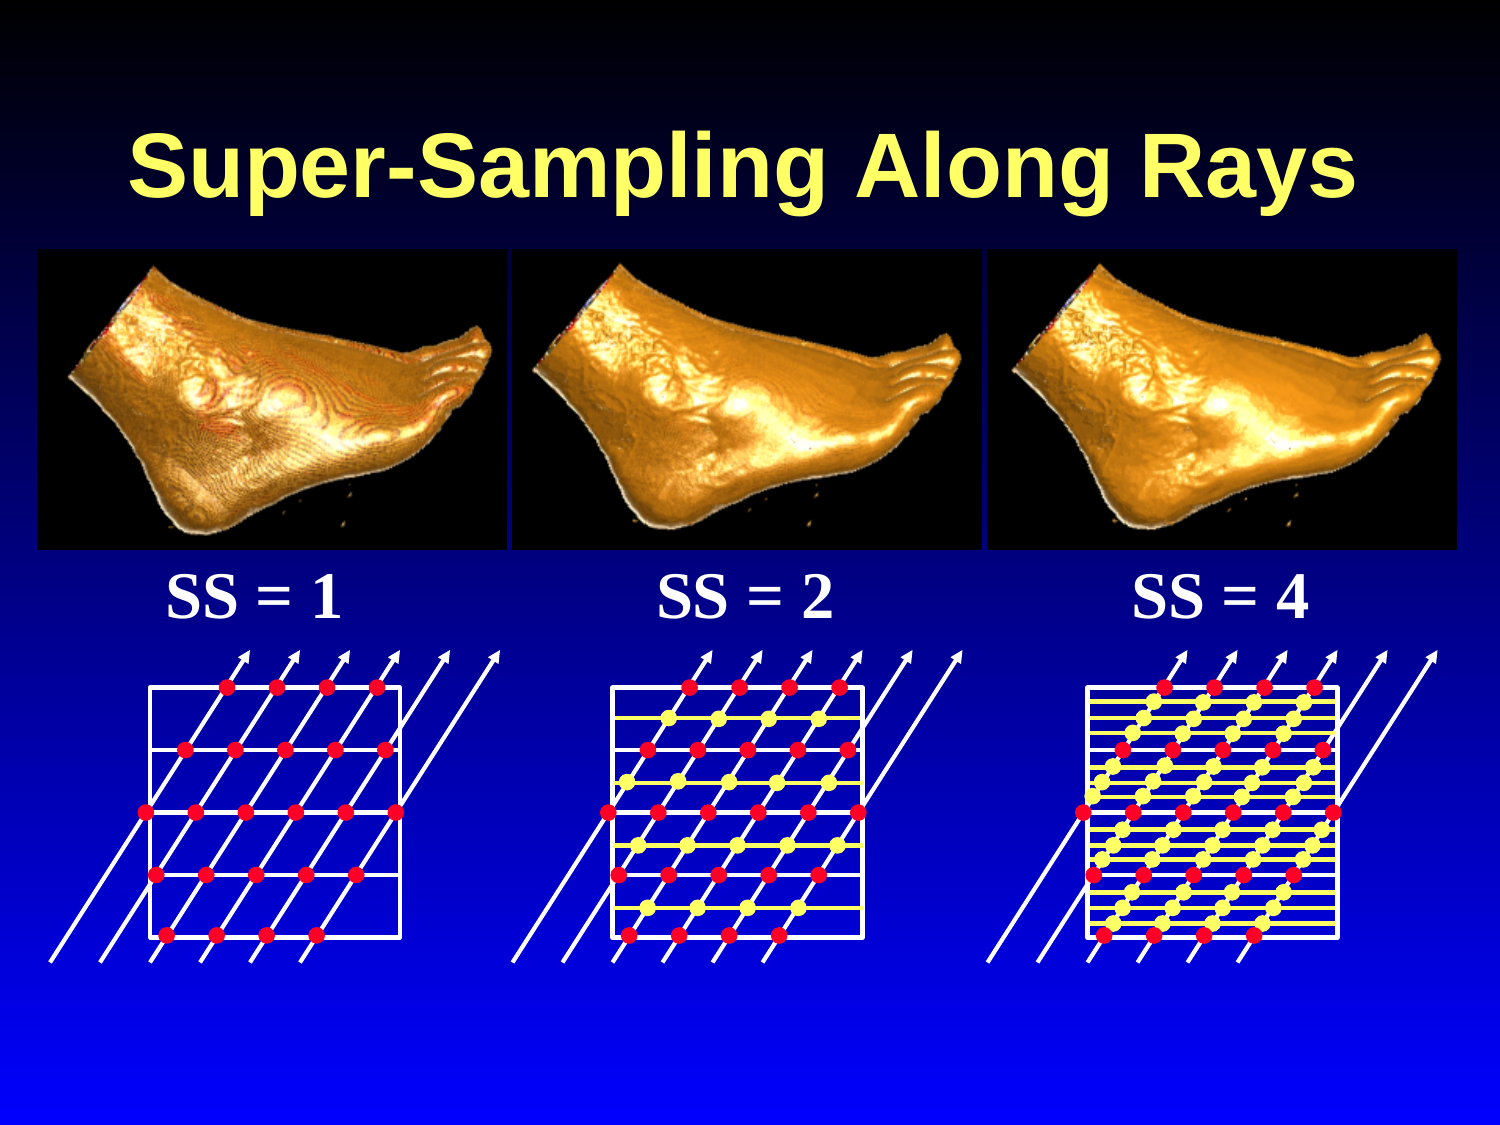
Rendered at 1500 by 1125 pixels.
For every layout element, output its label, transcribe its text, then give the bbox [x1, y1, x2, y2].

text_box [1267, 901, 1280, 915]
text_box [289, 806, 303, 819]
text_box [1266, 743, 1280, 757]
text_box [662, 711, 676, 725]
text_box [1196, 853, 1210, 866]
text_box [1216, 743, 1230, 757]
text_box [379, 743, 392, 757]
text_box [1277, 886, 1290, 899]
text_box [702, 806, 715, 819]
text_box [389, 806, 403, 819]
text_box [1146, 775, 1160, 788]
text_box [1247, 917, 1269, 942]
text_box [831, 839, 844, 852]
text_box [1095, 775, 1109, 789]
text_box [783, 681, 796, 694]
text_box [841, 743, 855, 757]
text_box [1225, 886, 1239, 899]
text_box [772, 929, 786, 942]
text_box [1158, 681, 1171, 694]
text_box [1116, 823, 1129, 836]
text_box [1237, 712, 1251, 726]
text_box [1086, 789, 1099, 803]
text_box [1107, 917, 1120, 930]
text_box [672, 929, 686, 942]
text_box [1235, 790, 1249, 804]
text_box [1097, 929, 1111, 942]
text_box [741, 901, 754, 915]
text_box [1177, 806, 1190, 819]
text_box [1187, 868, 1201, 882]
text_box [339, 806, 353, 819]
text_box [1116, 743, 1130, 757]
text_box [1116, 901, 1129, 915]
picture [512, 249, 982, 550]
text_box [160, 929, 173, 942]
picture [987, 249, 1457, 550]
text_box [1246, 853, 1260, 866]
text_box [1237, 868, 1251, 882]
text_box [602, 806, 615, 819]
text_box [1158, 759, 1172, 772]
text_box [812, 712, 826, 726]
text_box [300, 868, 313, 882]
text_box [1137, 711, 1150, 725]
text_box [733, 681, 746, 694]
text_box [200, 868, 213, 882]
text_box [731, 839, 744, 852]
text_box [1247, 696, 1261, 709]
text_box [681, 839, 694, 852]
text_box [1096, 853, 1109, 866]
text_box [1258, 681, 1271, 694]
text_box [781, 839, 794, 852]
text_box [770, 776, 784, 790]
text_box [683, 681, 696, 694]
text_box [1187, 712, 1201, 726]
text_box [1297, 776, 1311, 790]
text_box [691, 901, 704, 915]
text_box [1216, 823, 1229, 836]
text_box [1197, 917, 1219, 942]
text_box [641, 901, 654, 915]
text_box [1146, 853, 1159, 866]
text_box [1255, 760, 1269, 774]
text_box [762, 712, 775, 726]
text_box [1277, 727, 1290, 740]
text_box [229, 743, 242, 757]
text_box [1266, 823, 1279, 836]
text_box [329, 743, 342, 757]
text_box [1316, 743, 1330, 757]
text_box [691, 743, 705, 757]
text_box [1136, 789, 1150, 803]
text_box [1176, 727, 1190, 740]
text_box [320, 681, 334, 694]
text_box [662, 868, 676, 882]
text_box [350, 868, 363, 882]
text_box [1287, 712, 1300, 726]
text_box [1208, 681, 1221, 694]
text_box [1287, 868, 1300, 882]
text_box [792, 901, 805, 915]
text_box [179, 743, 192, 757]
text_box [239, 806, 253, 819]
text_box [641, 743, 655, 757]
text_box [1107, 839, 1120, 852]
text_box [1127, 806, 1140, 819]
text_box SS = 2 [641, 545, 850, 641]
text_box [139, 806, 153, 819]
text_box SS = 1 [150, 545, 359, 641]
text_box [270, 681, 284, 694]
text_box [791, 743, 805, 757]
text_box [1307, 760, 1320, 774]
text_box [762, 868, 775, 882]
text_box [620, 775, 634, 789]
text_box [1147, 917, 1169, 942]
text_box [1077, 806, 1090, 819]
text_box [1166, 901, 1179, 915]
text_box [1106, 760, 1120, 773]
text_box [1207, 760, 1220, 773]
text_box [622, 929, 636, 942]
text_box [822, 776, 836, 790]
text_box [1126, 726, 1140, 740]
text_box [752, 806, 765, 819]
text_box [150, 868, 163, 882]
text_box [671, 775, 685, 788]
text_box SS = 4 [1116, 545, 1326, 641]
text_box [712, 868, 726, 882]
text_box [852, 806, 865, 819]
text_box [1216, 901, 1229, 915]
text_box [1315, 823, 1329, 836]
text_box [1256, 839, 1269, 852]
text_box [722, 775, 736, 789]
text_box [1197, 775, 1211, 789]
text_box [220, 681, 234, 694]
text_box [1196, 696, 1210, 709]
text_box [1245, 776, 1259, 790]
text_box [1296, 853, 1310, 866]
text_box [1156, 839, 1169, 852]
text_box [802, 806, 815, 819]
text_box [249, 868, 263, 882]
text_box [1177, 886, 1190, 899]
text_box [1226, 727, 1240, 740]
text_box [812, 868, 826, 882]
text_box [712, 712, 726, 726]
text_box [1297, 696, 1311, 709]
text_box [1327, 806, 1340, 819]
text_box [210, 929, 223, 942]
text_box [370, 681, 384, 694]
text_box [1286, 790, 1300, 804]
text_box [1166, 743, 1180, 757]
text_box [833, 681, 846, 694]
text_box [1306, 839, 1319, 852]
text_box [1087, 868, 1101, 882]
text_box [1137, 868, 1150, 882]
text_box [1227, 806, 1240, 819]
picture [37, 249, 507, 550]
text_box [741, 743, 755, 757]
text_box [612, 868, 625, 882]
text_box [722, 929, 736, 942]
text_box [189, 806, 203, 819]
text_box [1147, 695, 1161, 708]
text_box [652, 806, 665, 819]
text_box [1125, 886, 1139, 899]
text_box [1308, 681, 1321, 694]
text_box [632, 839, 645, 852]
text_box [1277, 806, 1290, 819]
text_box [1206, 839, 1219, 852]
title Super-Sampling Along Rays [99, 37, 1388, 225]
text_box [279, 743, 292, 757]
text_box [1167, 823, 1180, 836]
text_box [310, 929, 323, 942]
text_box [1187, 789, 1200, 803]
text_box [260, 929, 273, 942]
